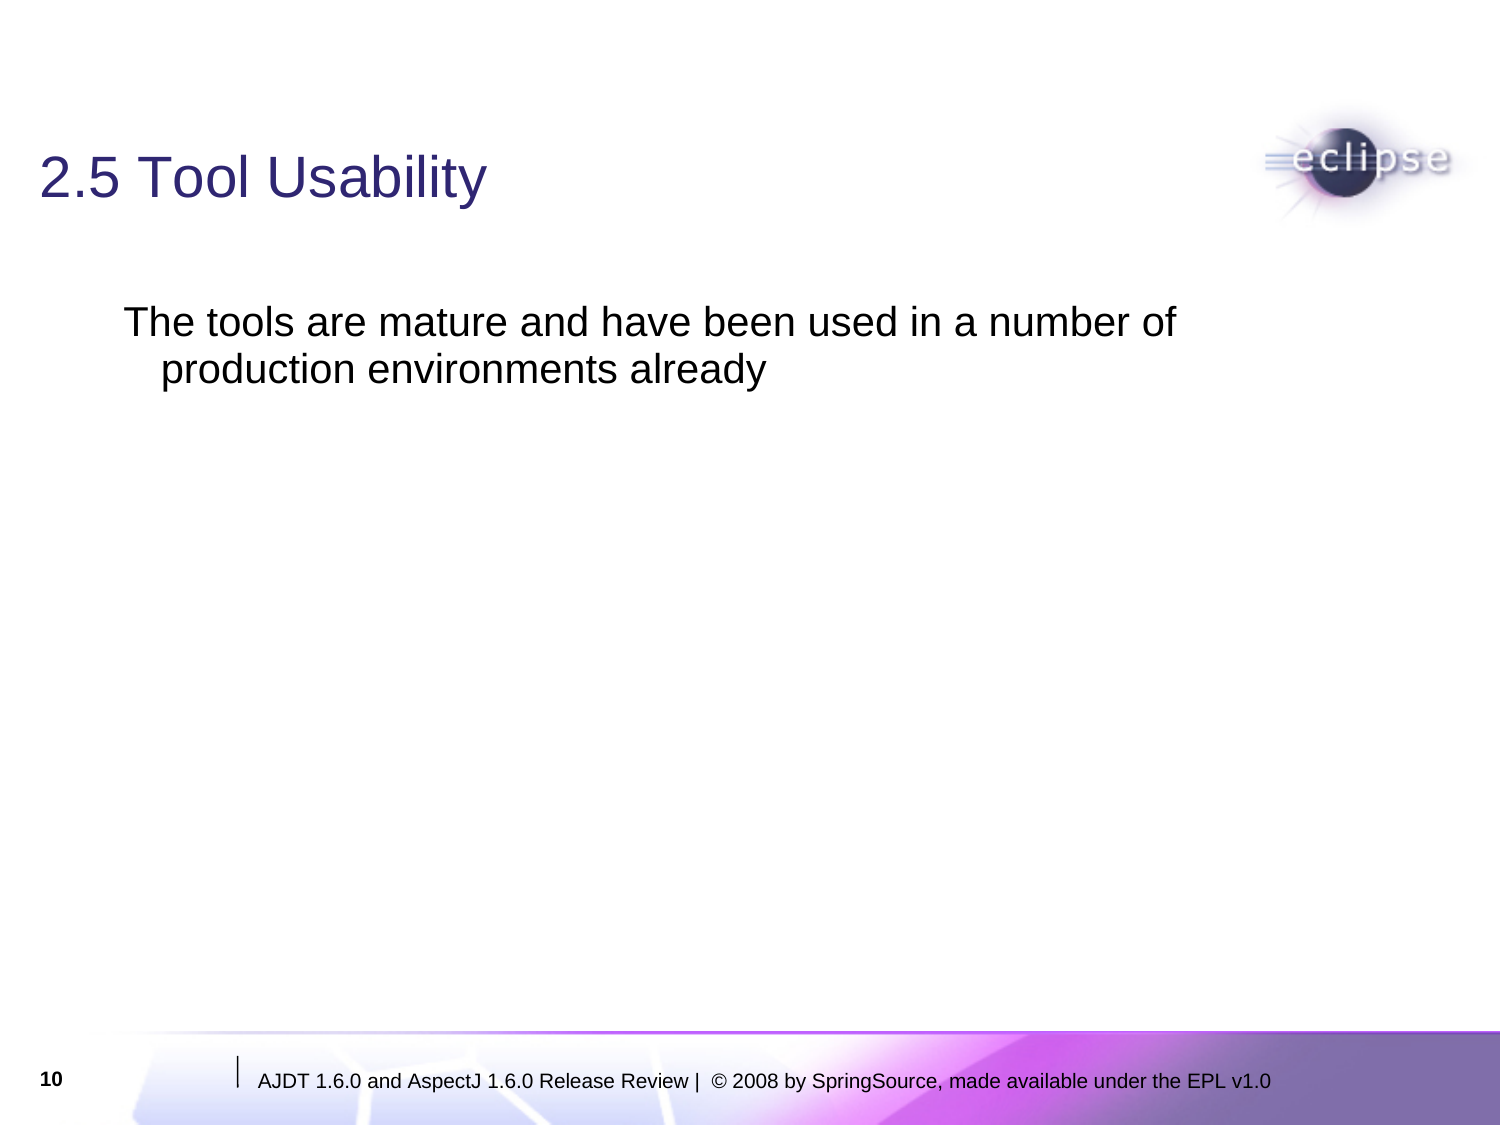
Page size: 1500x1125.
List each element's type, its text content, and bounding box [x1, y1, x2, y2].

list The tools are mature and have been used in a number of production environments already [108, 291, 1378, 932]
picture [0, 1031, 1500, 1125]
title 2.5 Tool Usability [25, 142, 1378, 225]
picture [1234, 30, 1488, 284]
